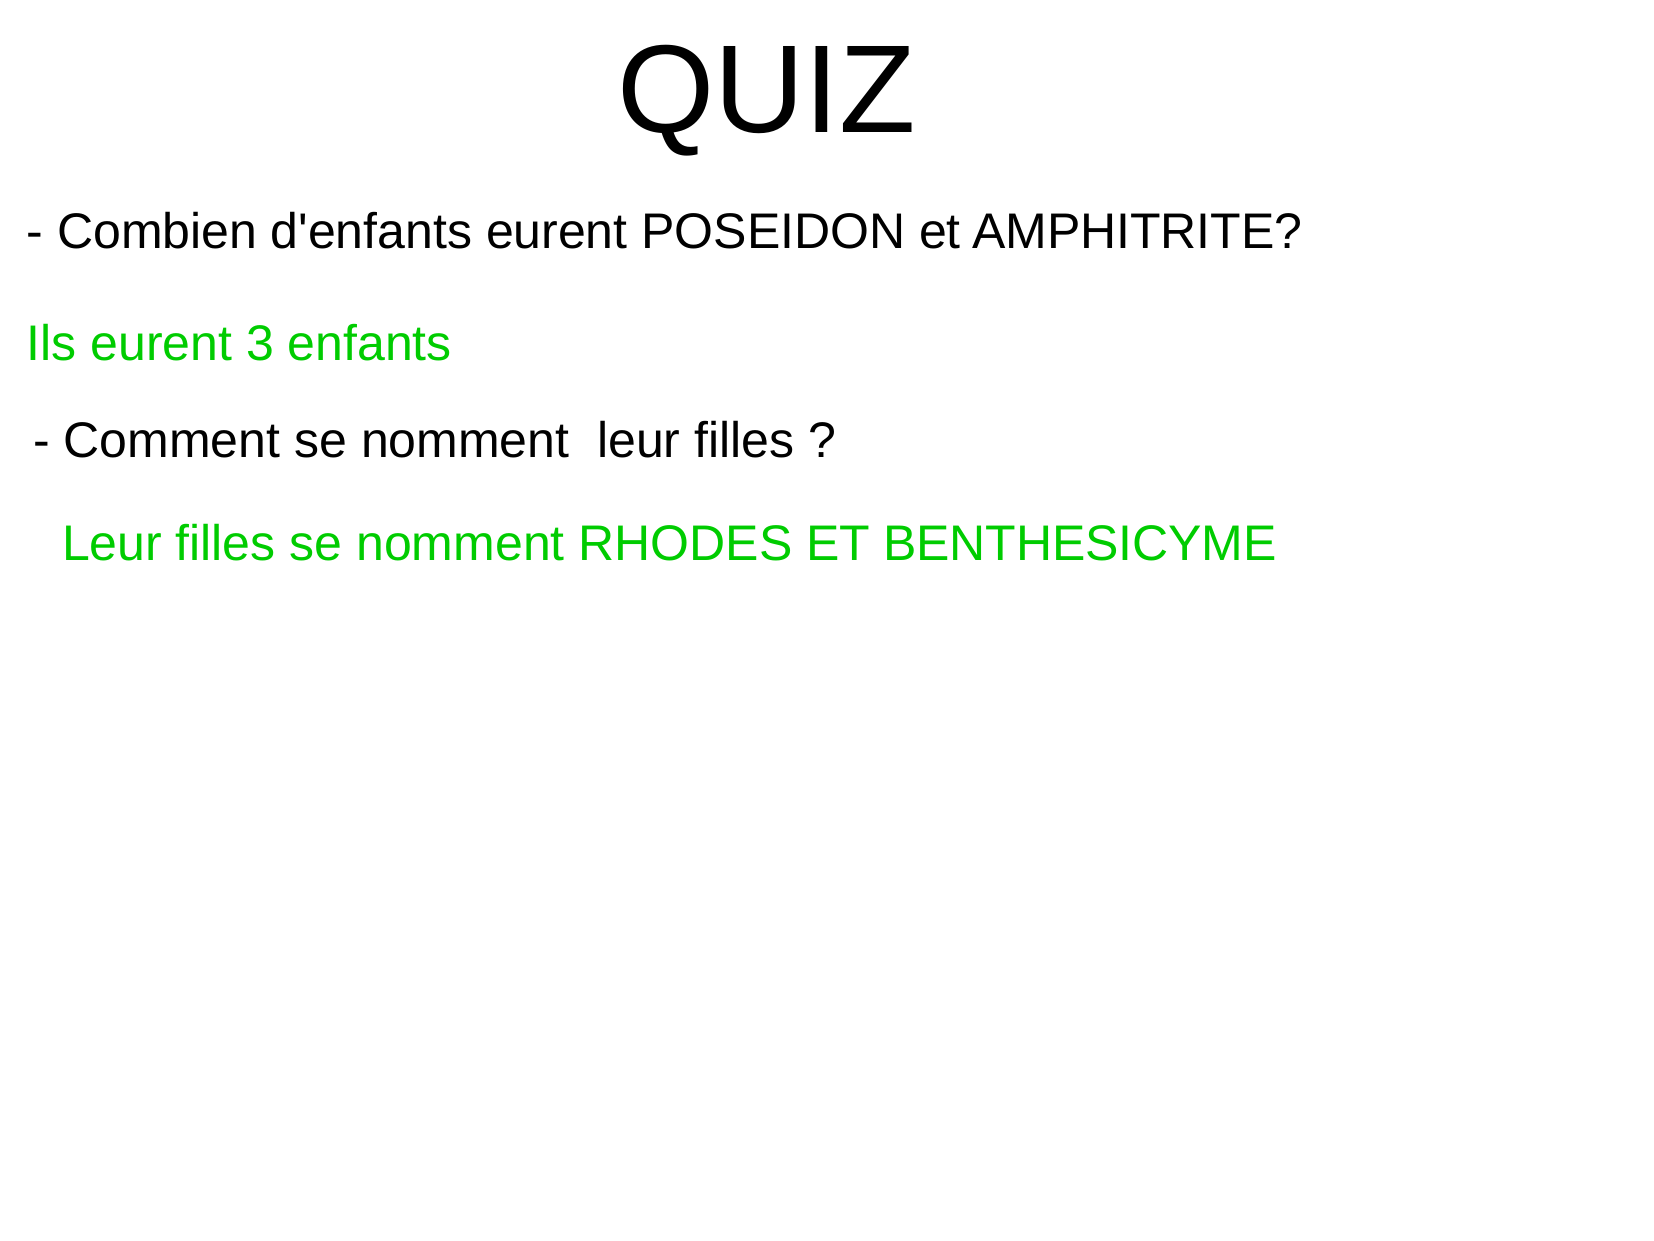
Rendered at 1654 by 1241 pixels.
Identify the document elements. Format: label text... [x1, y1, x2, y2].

text_box Leur filles se nomment RHODES ET BENTHESICYME [47, 508, 1300, 579]
text_box QUIZ [11, 11, 1654, 167]
text_box - Combien d'enfants eurent POSEIDON et AMPHITRITE? Ils eurent 3 enfants [11, 195, 1524, 378]
text_box - Comment se nomment leur filles ? [18, 404, 1649, 476]
